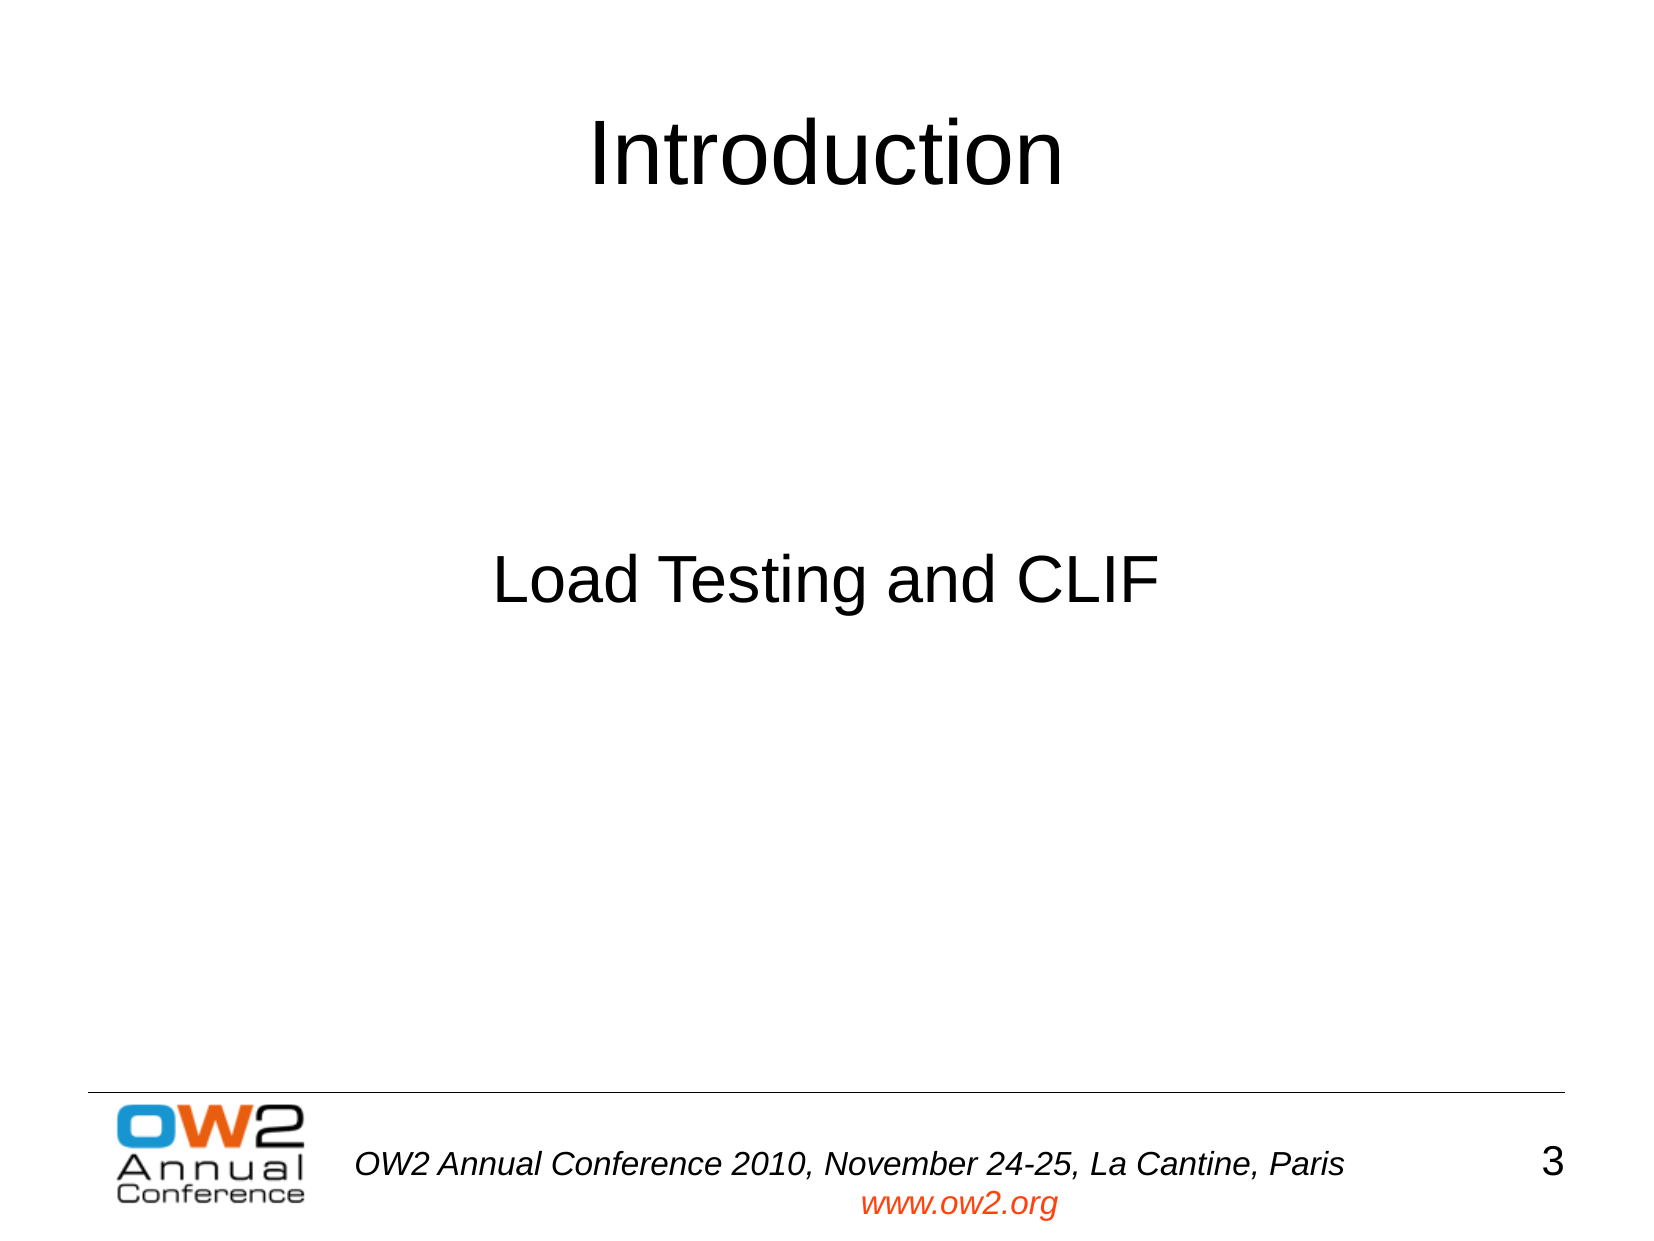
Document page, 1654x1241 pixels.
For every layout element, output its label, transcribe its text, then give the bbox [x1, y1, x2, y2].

picture [88, 1109, 333, 1213]
subtitle Load Testing and CLIF [82, 49, 1571, 1109]
